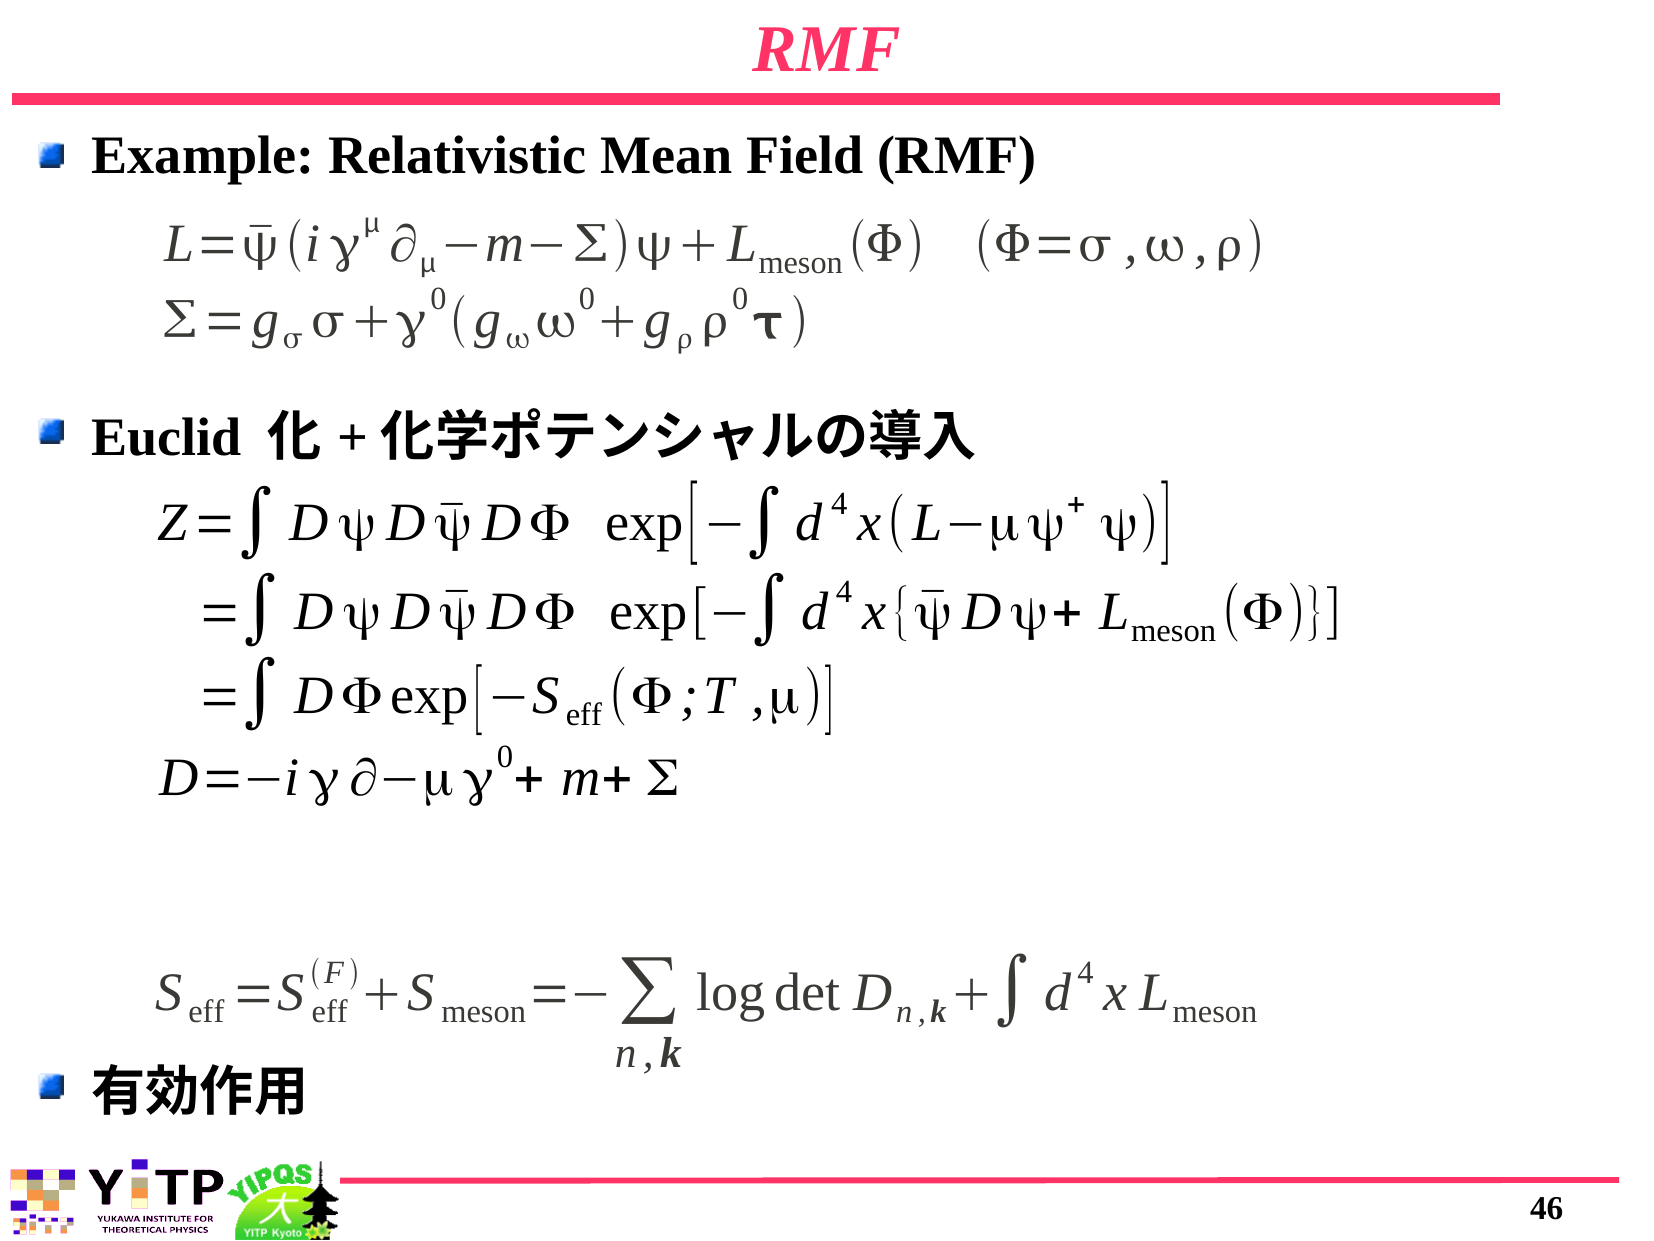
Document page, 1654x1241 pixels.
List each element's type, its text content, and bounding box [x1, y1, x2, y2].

chart [147, 950, 1264, 1077]
title RMF [0, 0, 1654, 99]
chart [148, 478, 1348, 809]
list Example: Relativistic Mean Field (RMF) Euclid 化+化学ポテンシャルの導入 有効作用 [20, 124, 1621, 1137]
chart [153, 207, 1270, 355]
picture [0, 1154, 340, 1241]
